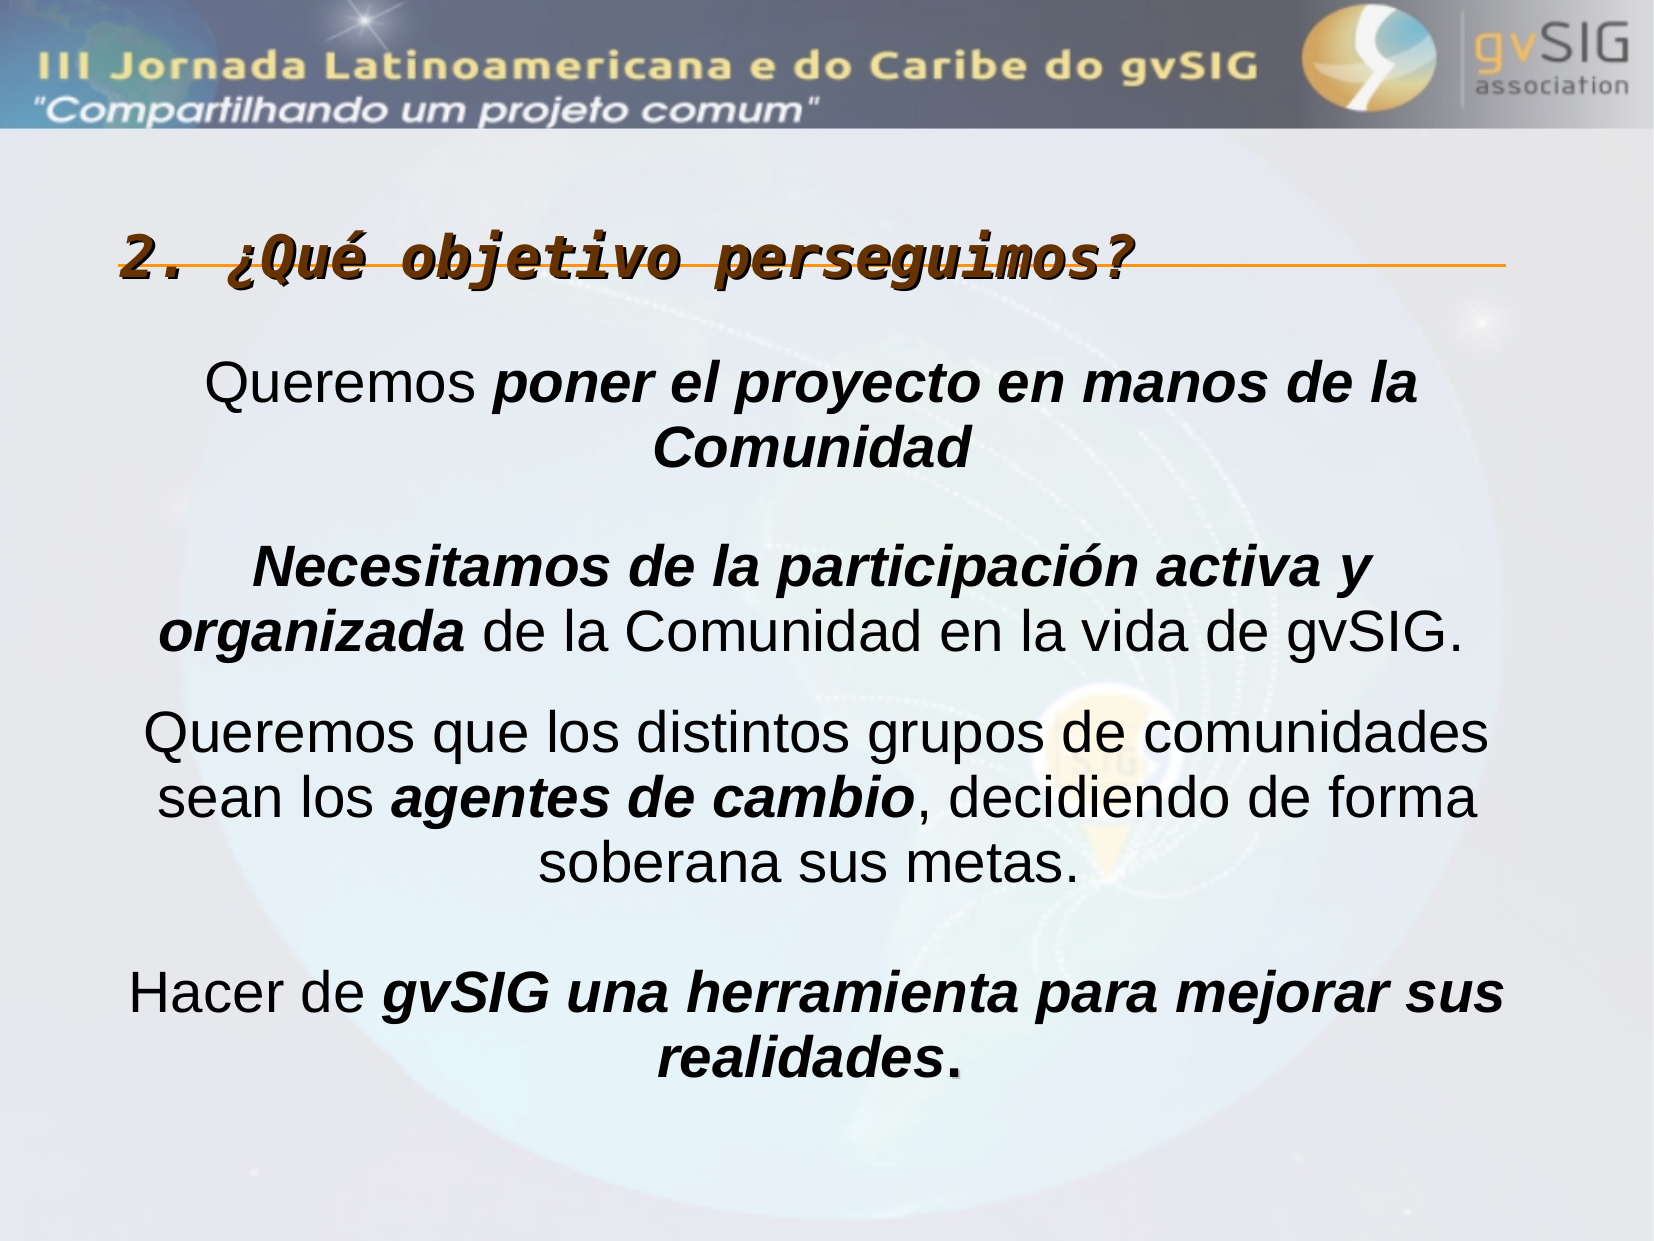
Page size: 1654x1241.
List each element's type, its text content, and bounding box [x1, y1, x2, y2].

title Queremos poner el proyecto en manos de la Comunidad [118, 348, 1506, 482]
title Queremos que los distintos grupos de comunidades sean los agentes de cambio, decidiendo de forma soberana sus metas. Hacer de gvSIG una herramienta para mejorar sus realidades. [124, 697, 1512, 1092]
picture [0, 0, 1654, 1241]
text_box 2. ¿Qué objetivo perseguimos? [106, 182, 1151, 265]
title Necesitamos de la participación activa y organizada de la Comunidad en la vida de gvSIG. [118, 531, 1506, 665]
